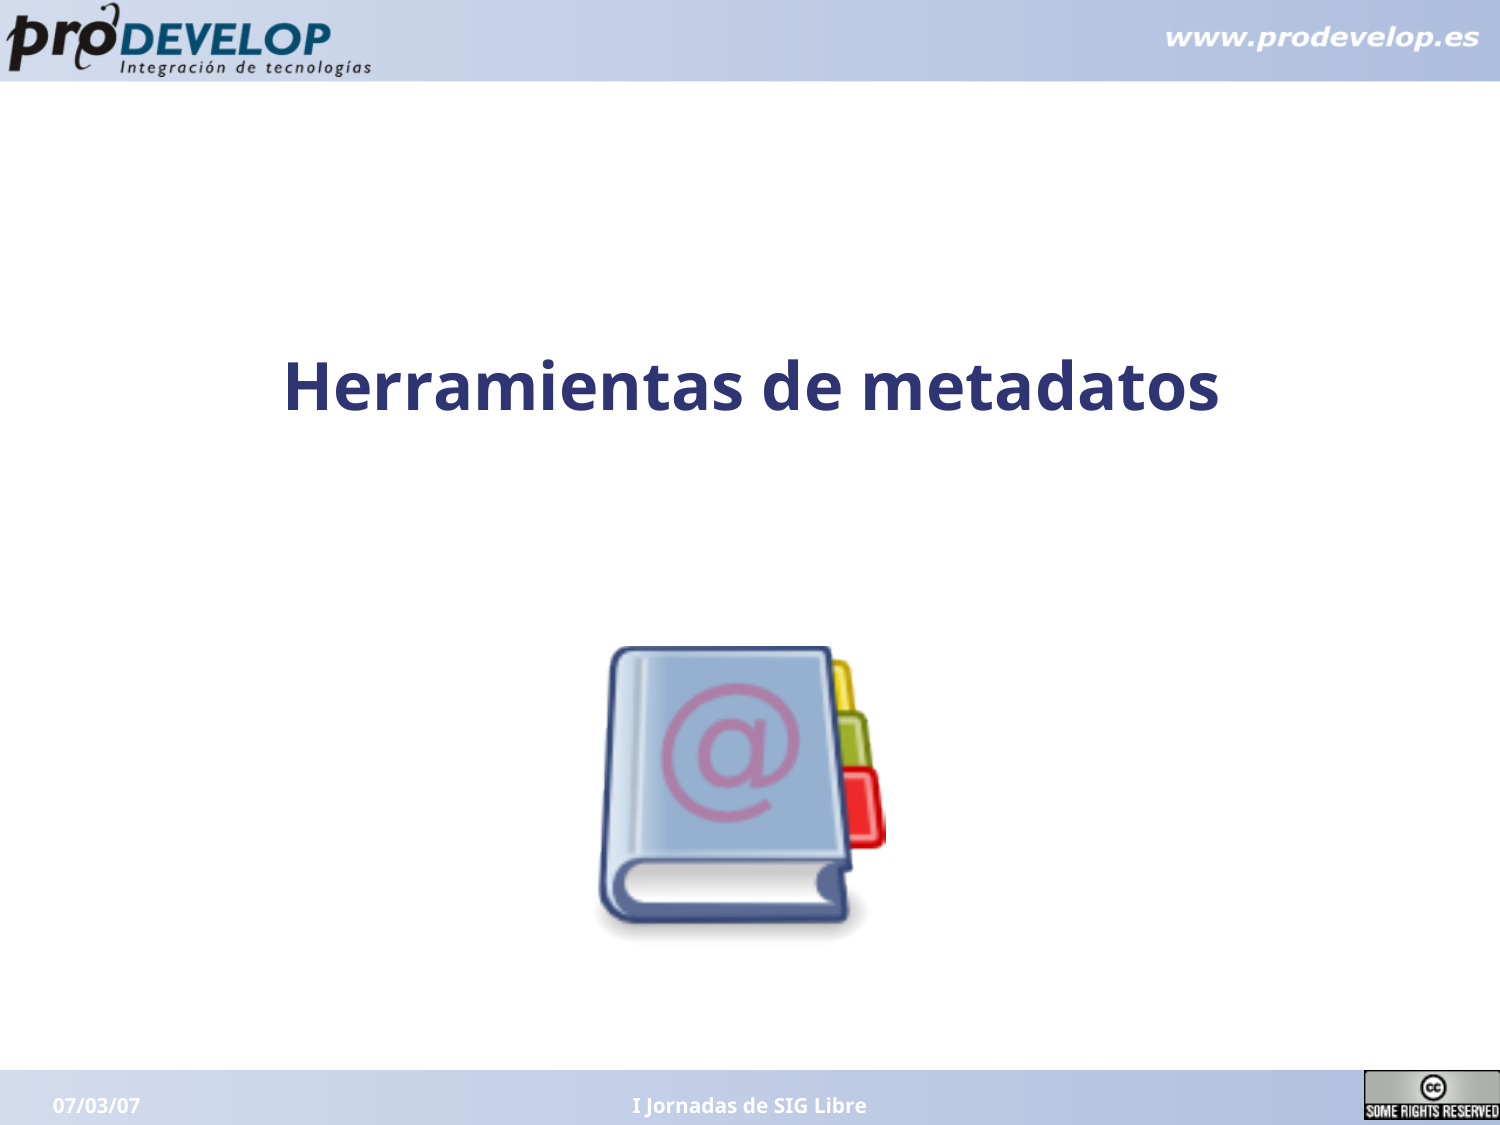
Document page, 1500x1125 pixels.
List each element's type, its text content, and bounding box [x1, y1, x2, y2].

title Herramientas de metadatos [76, 290, 1427, 479]
picture [0, 0, 1500, 1125]
